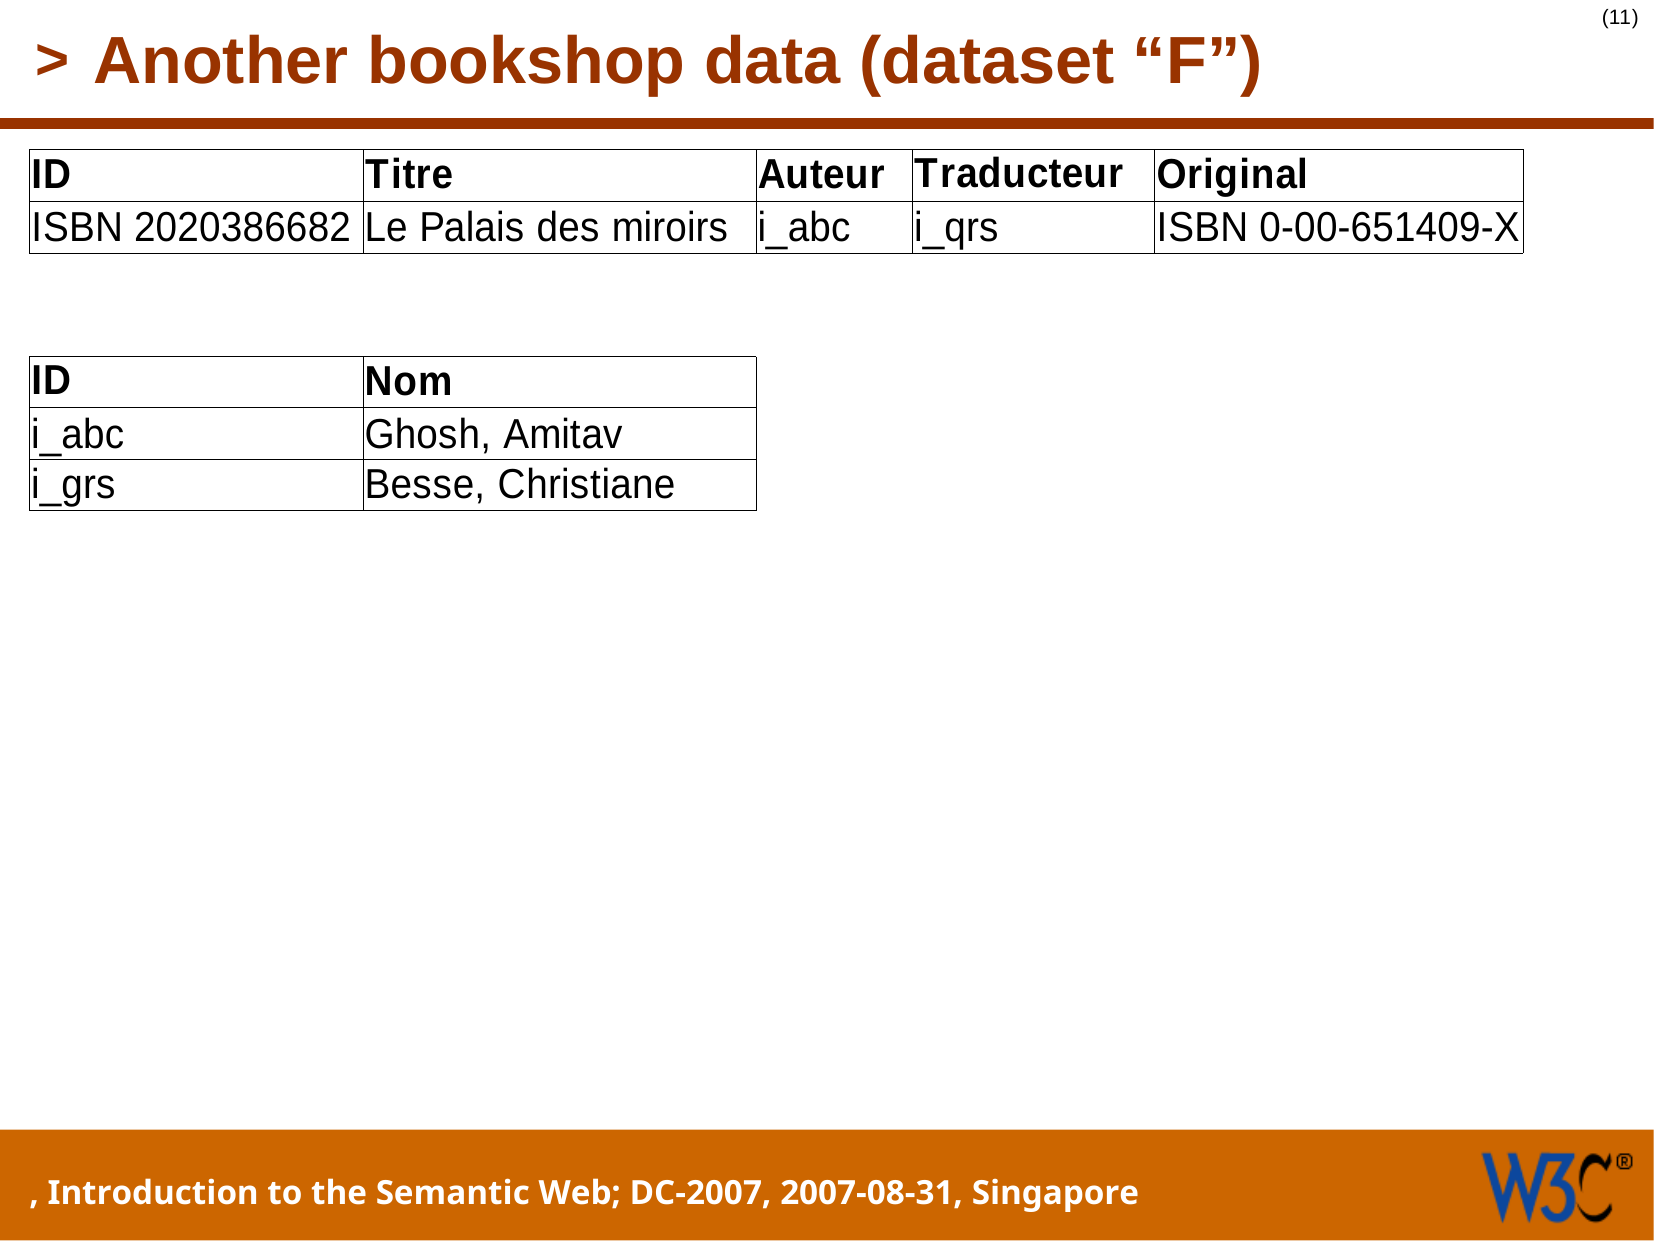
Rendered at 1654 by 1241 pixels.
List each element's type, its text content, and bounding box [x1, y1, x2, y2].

chart [27, 147, 1648, 1133]
title Another bookshop data (dataset “F”) [93, 11, 1493, 130]
picture [1477, 1149, 1639, 1228]
